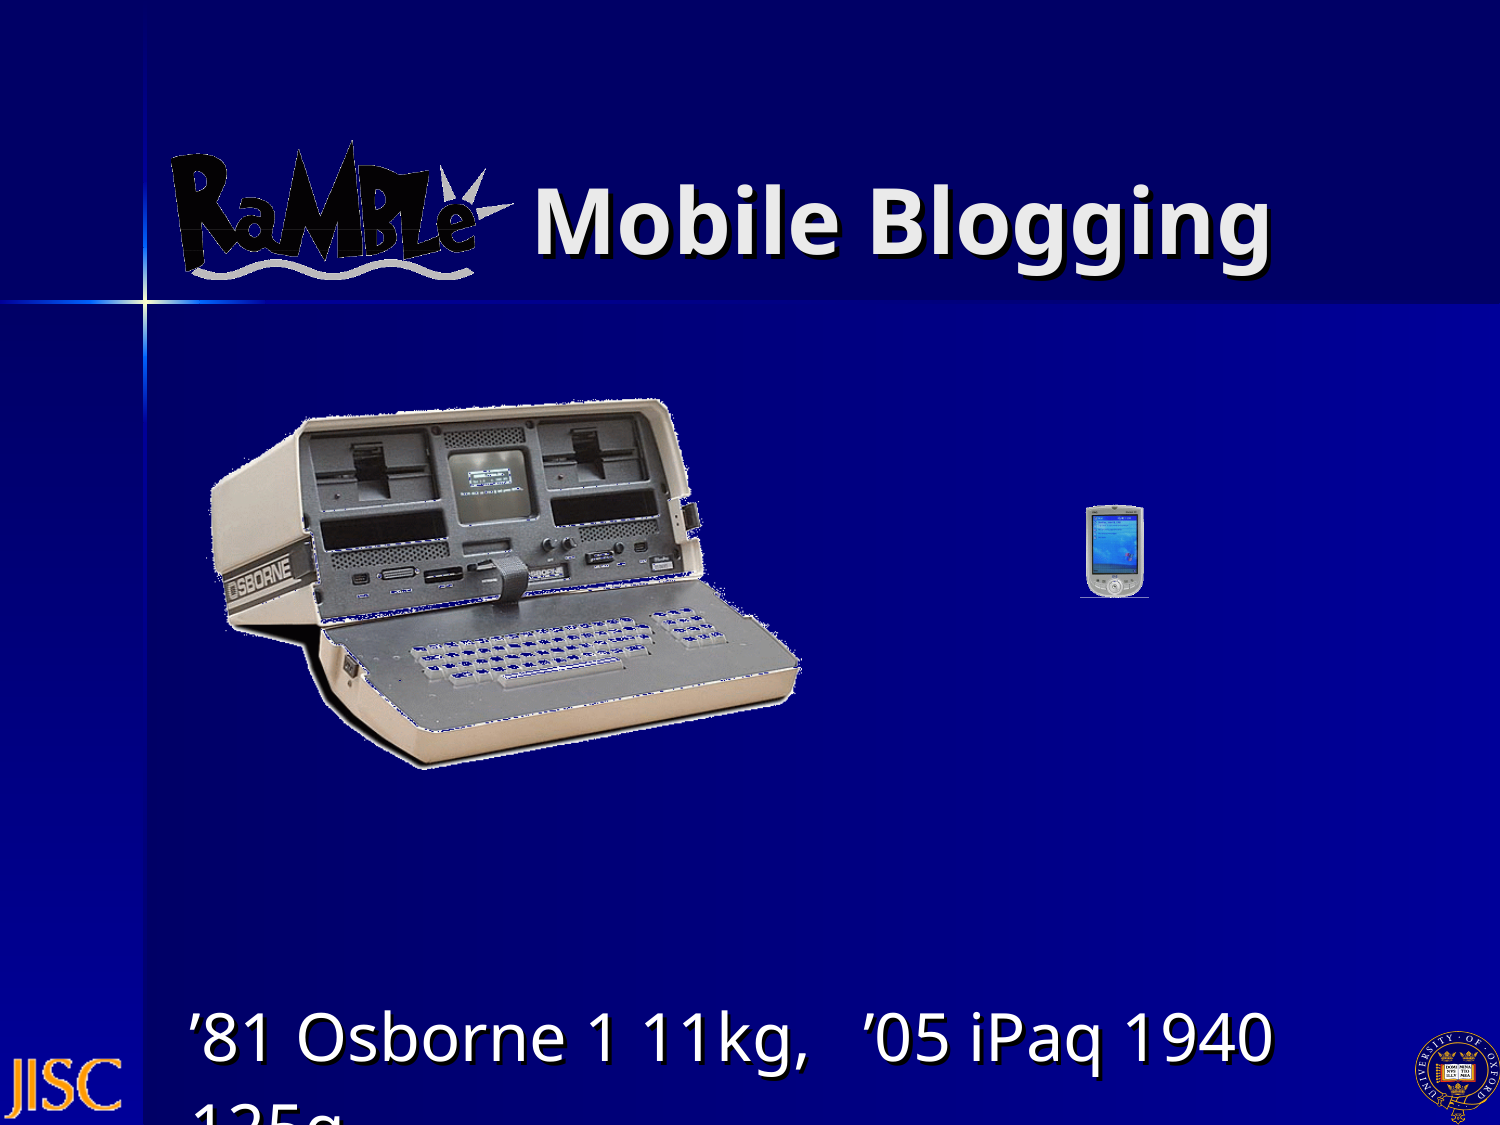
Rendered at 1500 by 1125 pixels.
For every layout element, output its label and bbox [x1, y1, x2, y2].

picture [1080, 503, 1149, 598]
picture [1415, 1031, 1500, 1125]
picture [206, 397, 802, 770]
picture [0, 1056, 126, 1125]
picture [171, 137, 514, 280]
